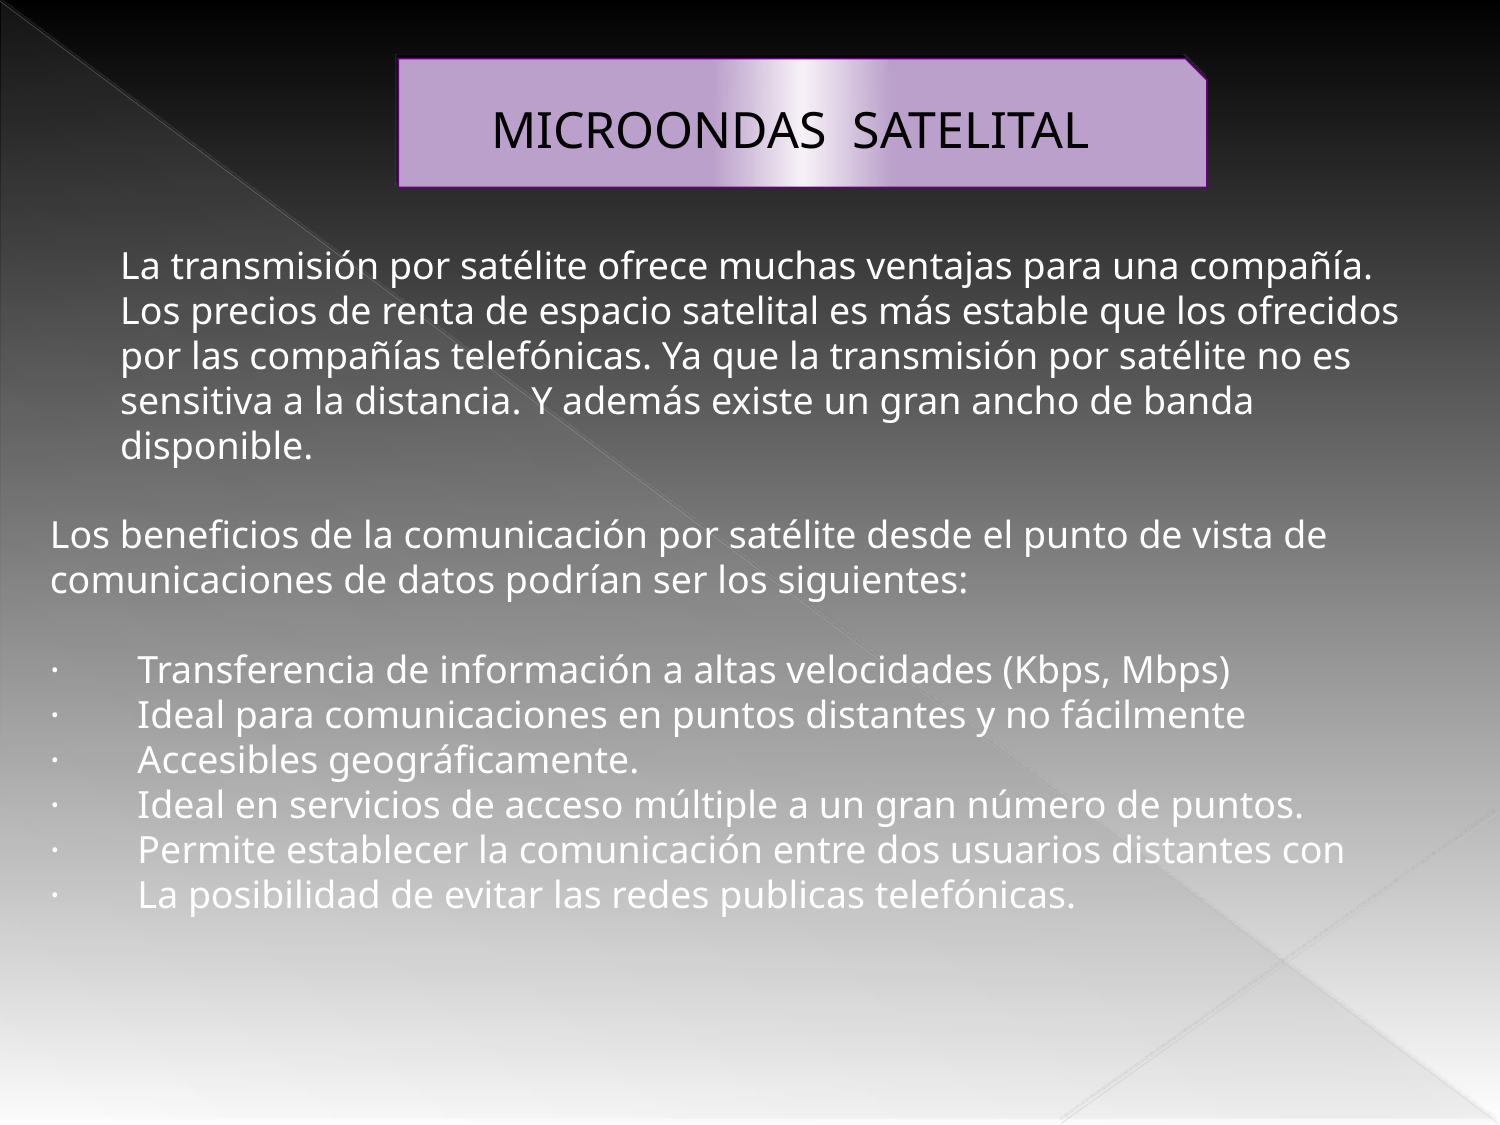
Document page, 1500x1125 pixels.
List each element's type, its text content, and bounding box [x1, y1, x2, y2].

text_box Los beneficios de la comunicación por satélite desde el punto de vista de comunicaciones de datos podrían ser los siguientes: · Transferencia de información a altas velocidades (Kbps, Mbps) · Ideal para comunicaciones en puntos distantes y no fácilmente · Accesibles geográficamente. · Ideal en servicios de acceso múltiple a un gran número de puntos. · Permite establecer la comunicación entre dos usuarios distantes con · La posibilidad de evitar las redes publicas telefónicas. [35, 503, 1418, 969]
text_box La transmisión por satélite ofrece muchas ventajas para una compañía. Los precios de renta de espacio satelital es más estable que los ofrecidos por las compañías telefónicas. Ya que la transmisión por satélite no es sensitiva a la distancia. Y además existe un gran ancho de banda disponible. [105, 234, 1430, 520]
text_box MICROONDAS SATELITAL [398, 58, 1207, 188]
